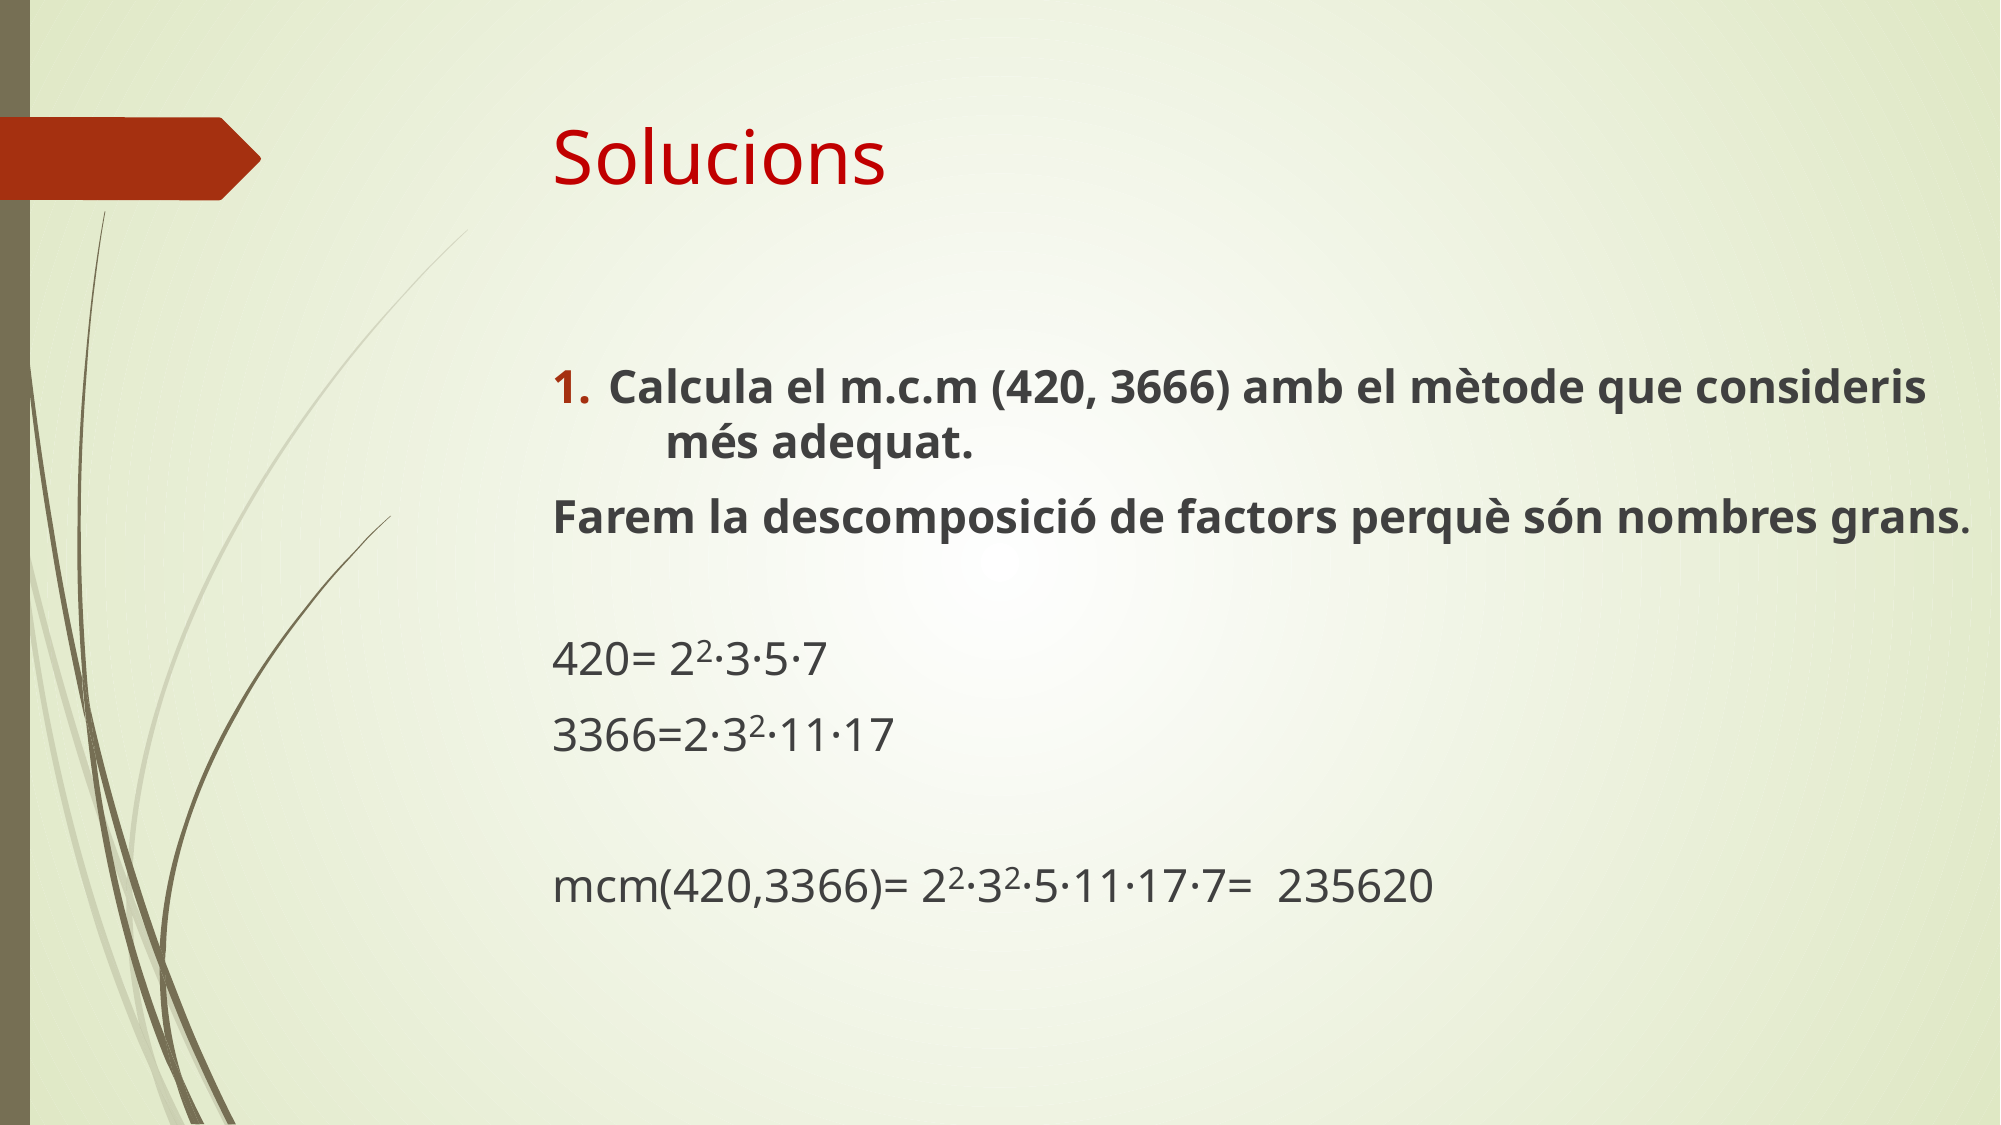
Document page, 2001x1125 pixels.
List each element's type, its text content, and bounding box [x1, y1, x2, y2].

list Calcula el m.c.m (420, 3666) amb el mètode que consideris més adequat. Farem la descomposició de factors perquè són nombres grans. 420= 22·3·5·7 3366=2·32·11·17 mcm(420,3366)= 22·32·5·11·17·7= 235620 [537, 350, 2000, 970]
title Solucions [537, 102, 2000, 216]
